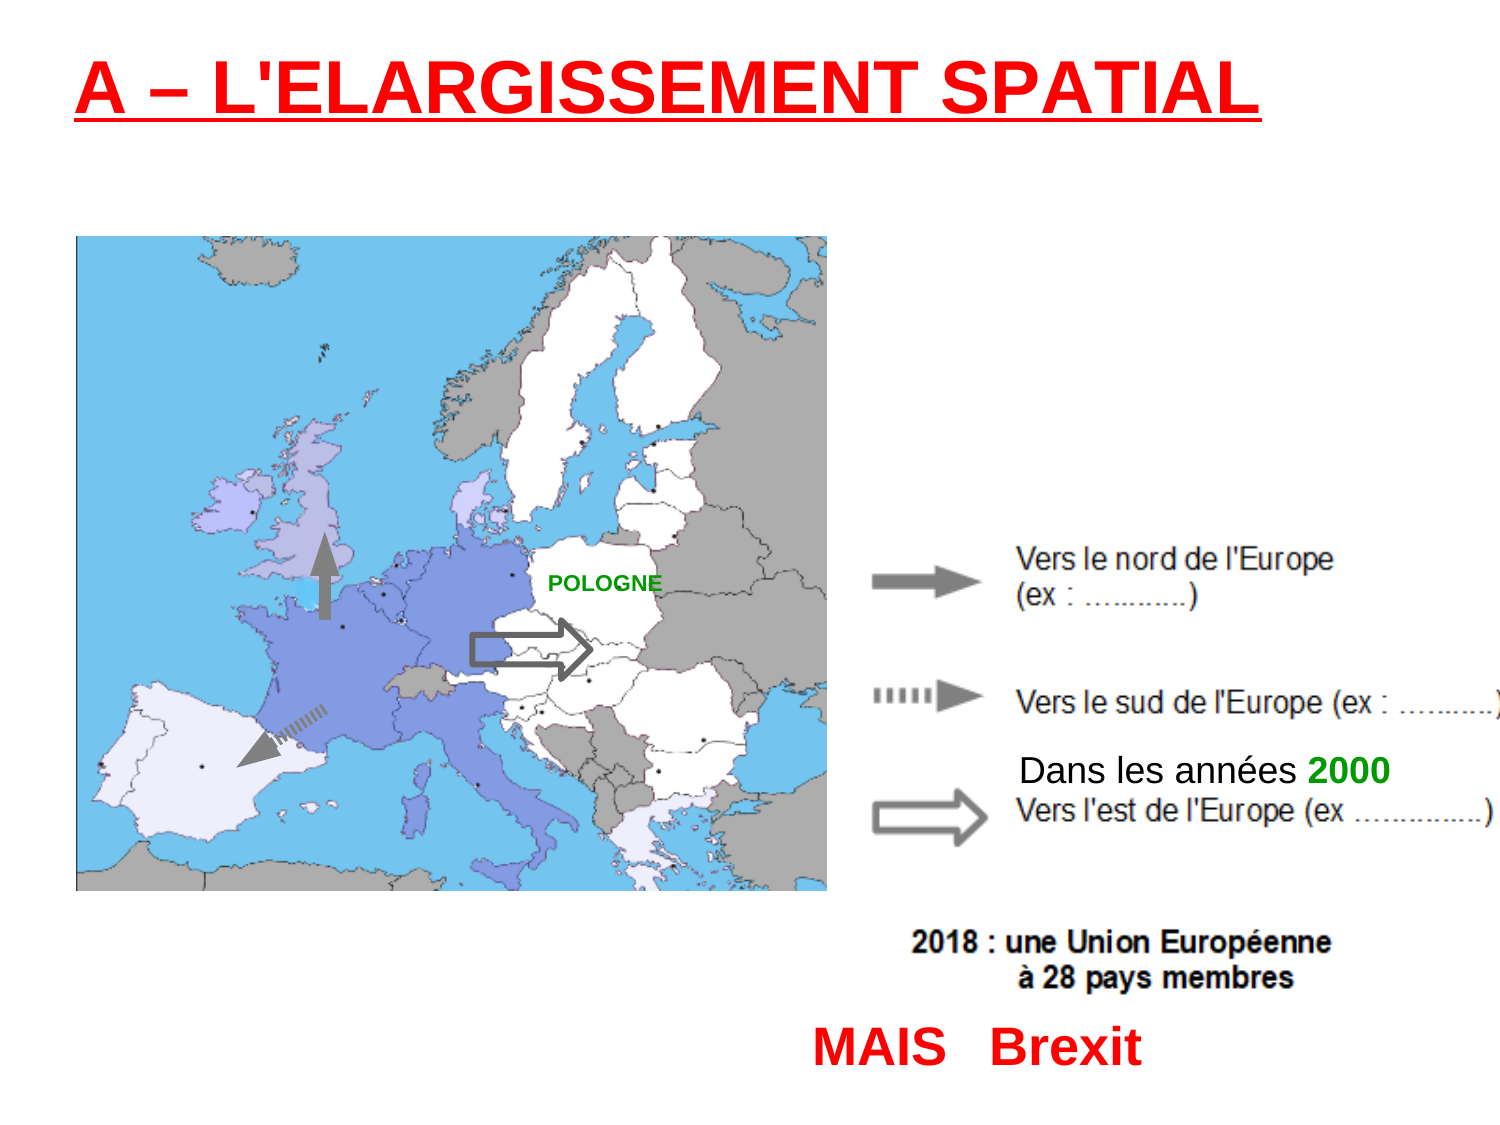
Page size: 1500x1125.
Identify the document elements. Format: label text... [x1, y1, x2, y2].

text_box Dans les années 2000 [1003, 738, 1418, 827]
text_box MAIS [797, 1003, 974, 1084]
text_box POLOGNE [531, 561, 680, 755]
title A – L'ELARGISSEMENT SPATIAL [59, 27, 1409, 148]
text_box POLOGNE [531, 629, 585, 671]
text_box Brexit [974, 1003, 1241, 1125]
picture [76, 236, 1500, 1034]
